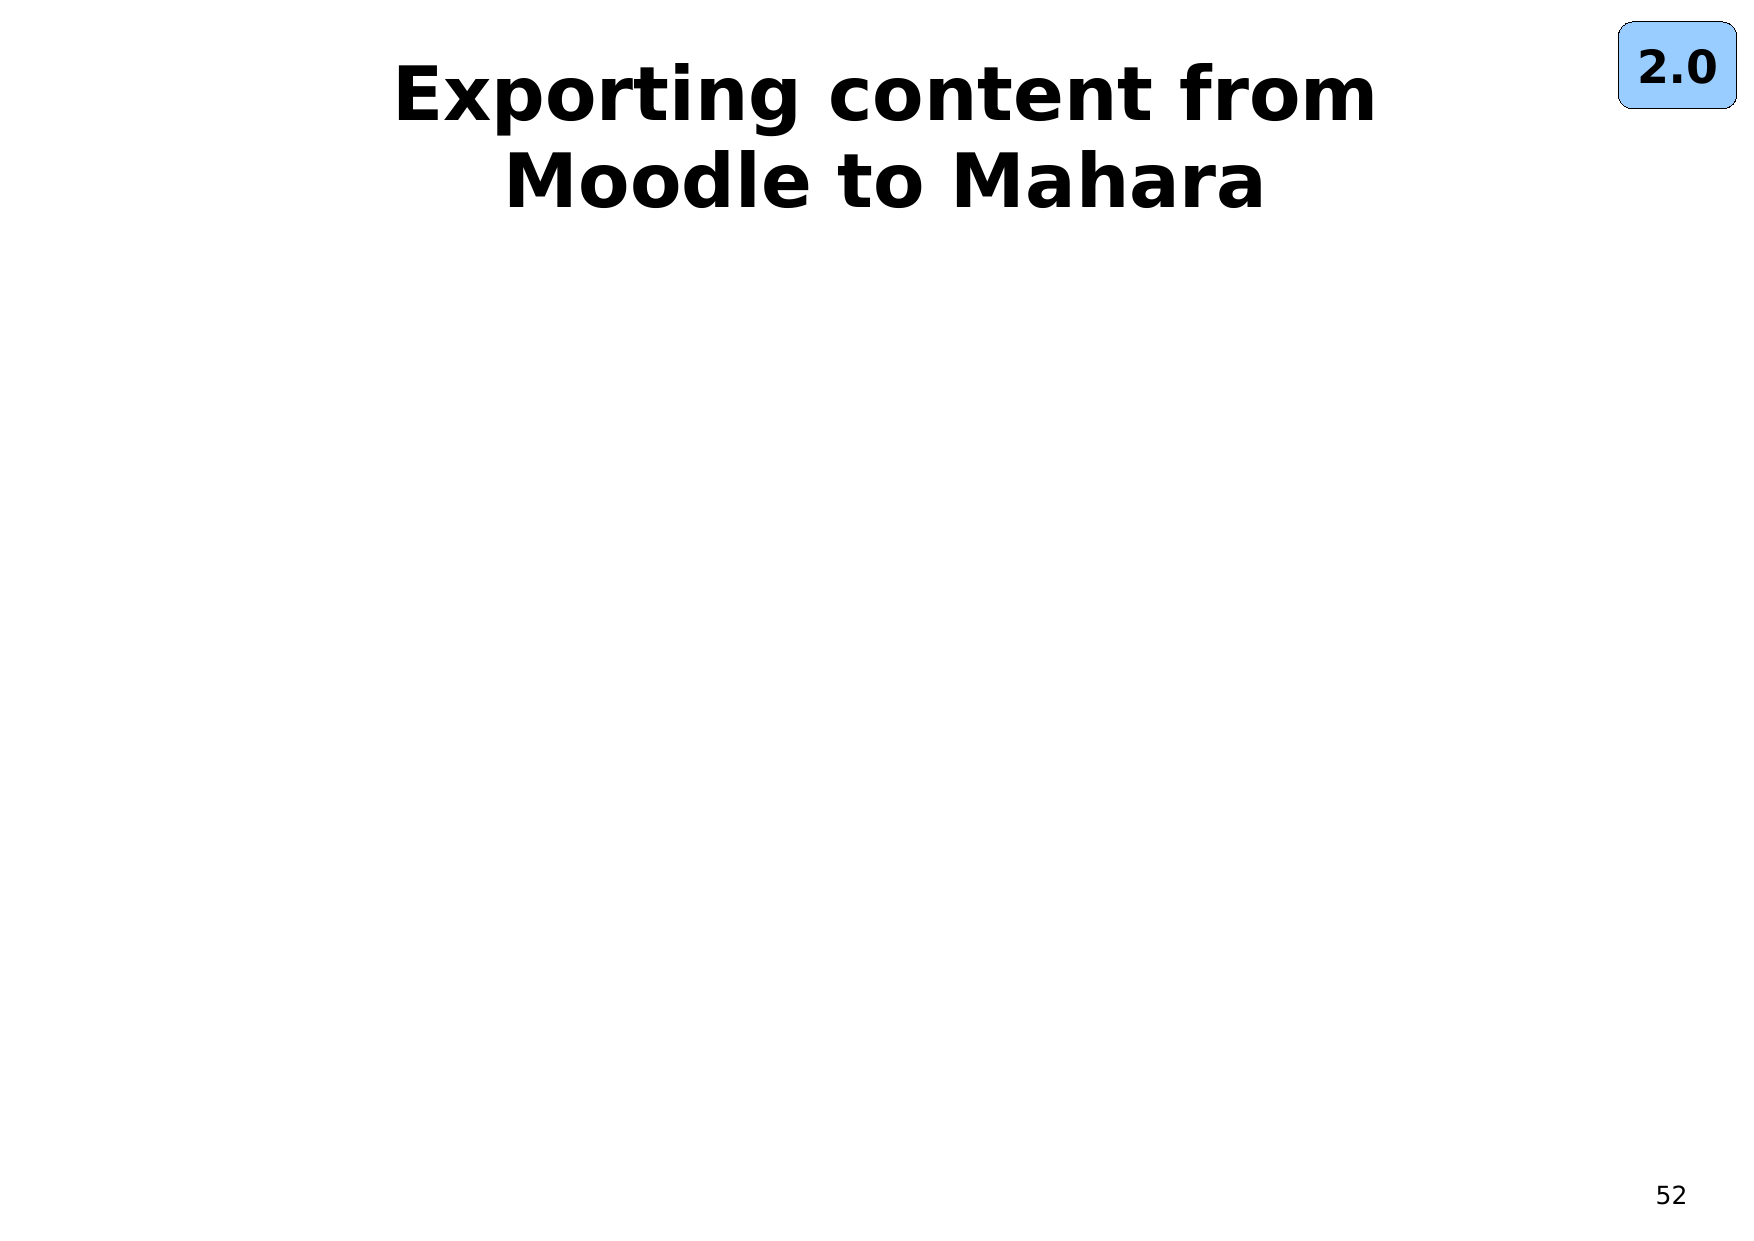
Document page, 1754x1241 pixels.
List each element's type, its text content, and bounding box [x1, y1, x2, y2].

text_box 2.0 [1618, 21, 1737, 109]
title Exporting content from Moodle to Mahara [59, 50, 1713, 227]
